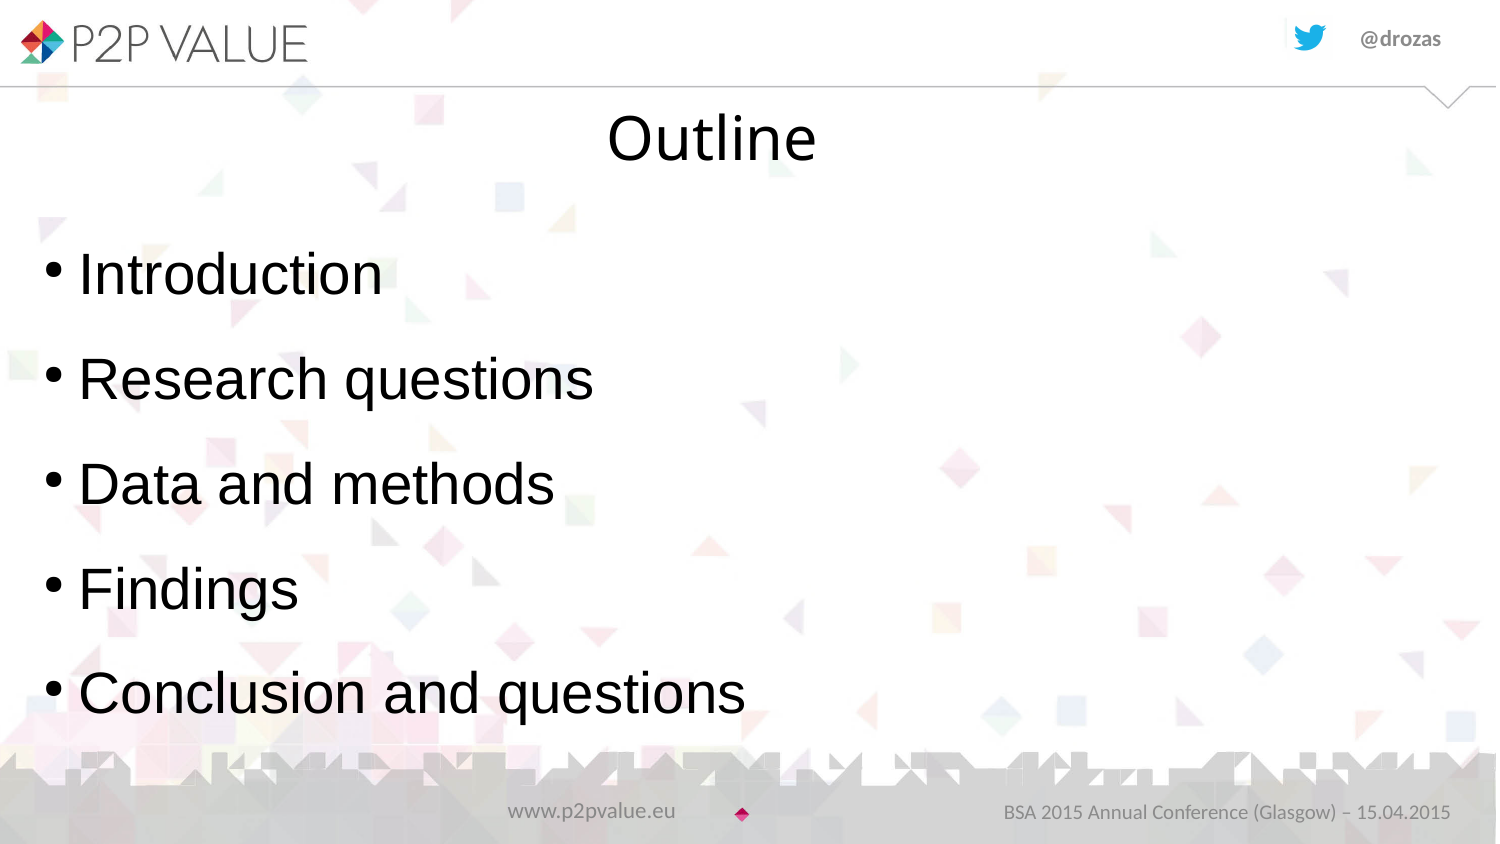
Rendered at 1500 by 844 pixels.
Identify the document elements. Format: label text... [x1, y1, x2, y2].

picture [0, 0, 1496, 844]
text_box BSA 2015 Annual Conference (Glasgow) – 15.04.2015 [777, 788, 1470, 834]
text_box @drozas [1333, 15, 1455, 60]
title Outline [60, 92, 1366, 181]
subtitle Introduction Research questions Data and methods Findings Conclusion and questions [30, 195, 1500, 751]
text_box www.p2pvalue.eu [501, 789, 720, 829]
